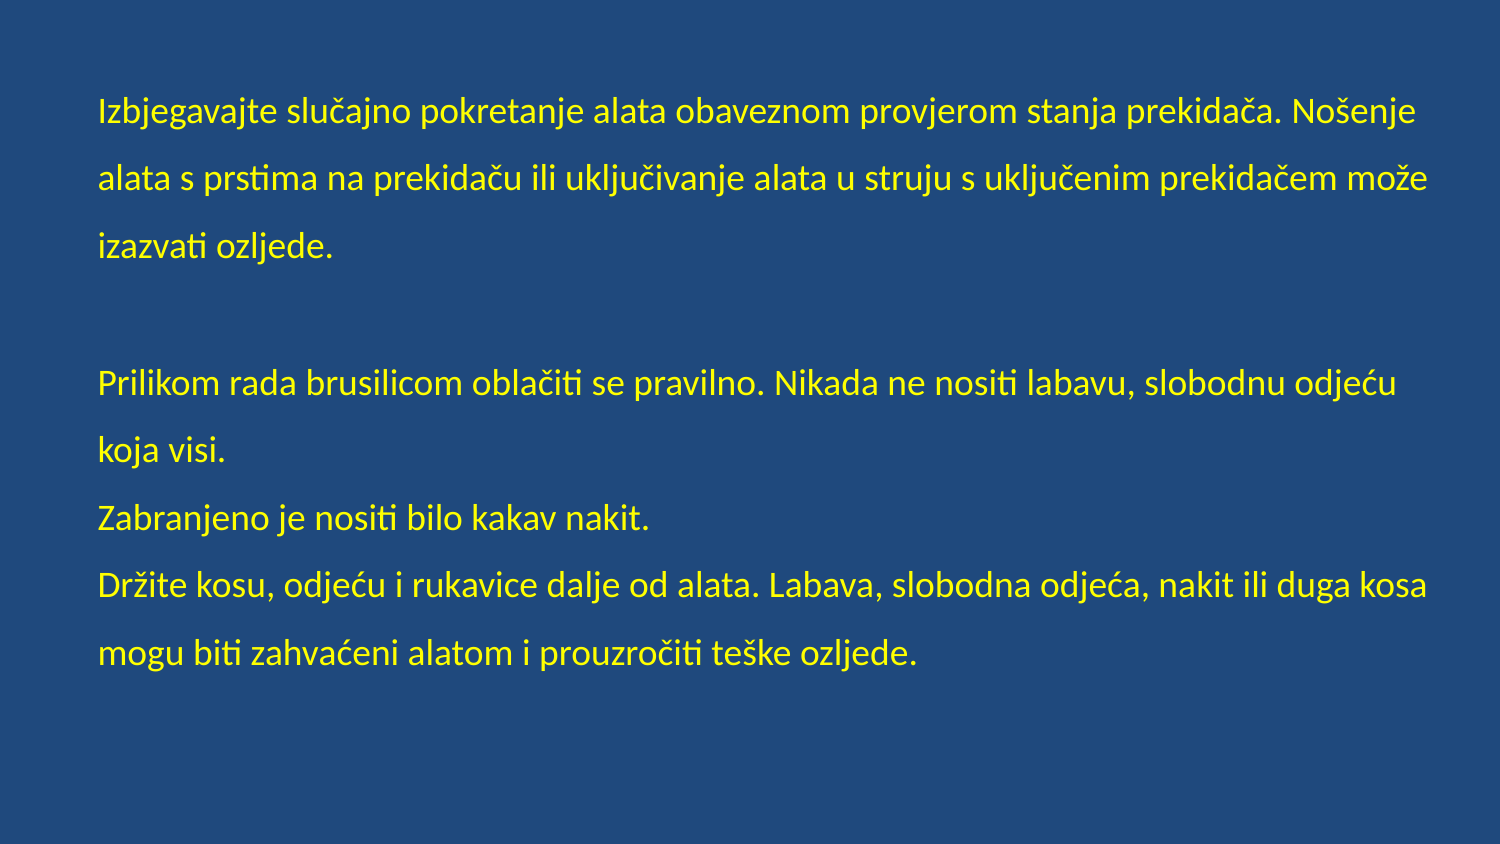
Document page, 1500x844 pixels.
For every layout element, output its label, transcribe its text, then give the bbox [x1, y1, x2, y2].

text_box Prilikom rada brusilicom oblačiti se pravilno. Nikada ne nositi labavu, slobodnu odjeću koja visi. Zabranjeno je nositi bilo kakav nakit. Držite kosu, odjeću i rukavice dalje od alata. Labava, slobodna odjeća, nakit ili duga kosa mogu biti zahvaćeni alatom i prouzročiti teške ozljede. [83, 327, 1453, 680]
text_box Izbjegavajte slučajno pokretanje alata obaveznom provjerom stanja prekidača. Nošenje alata s prstima na prekidaču ili uključivanje alata u struju s uključenim prekidačem može izazvati ozljede. [83, 56, 1488, 273]
